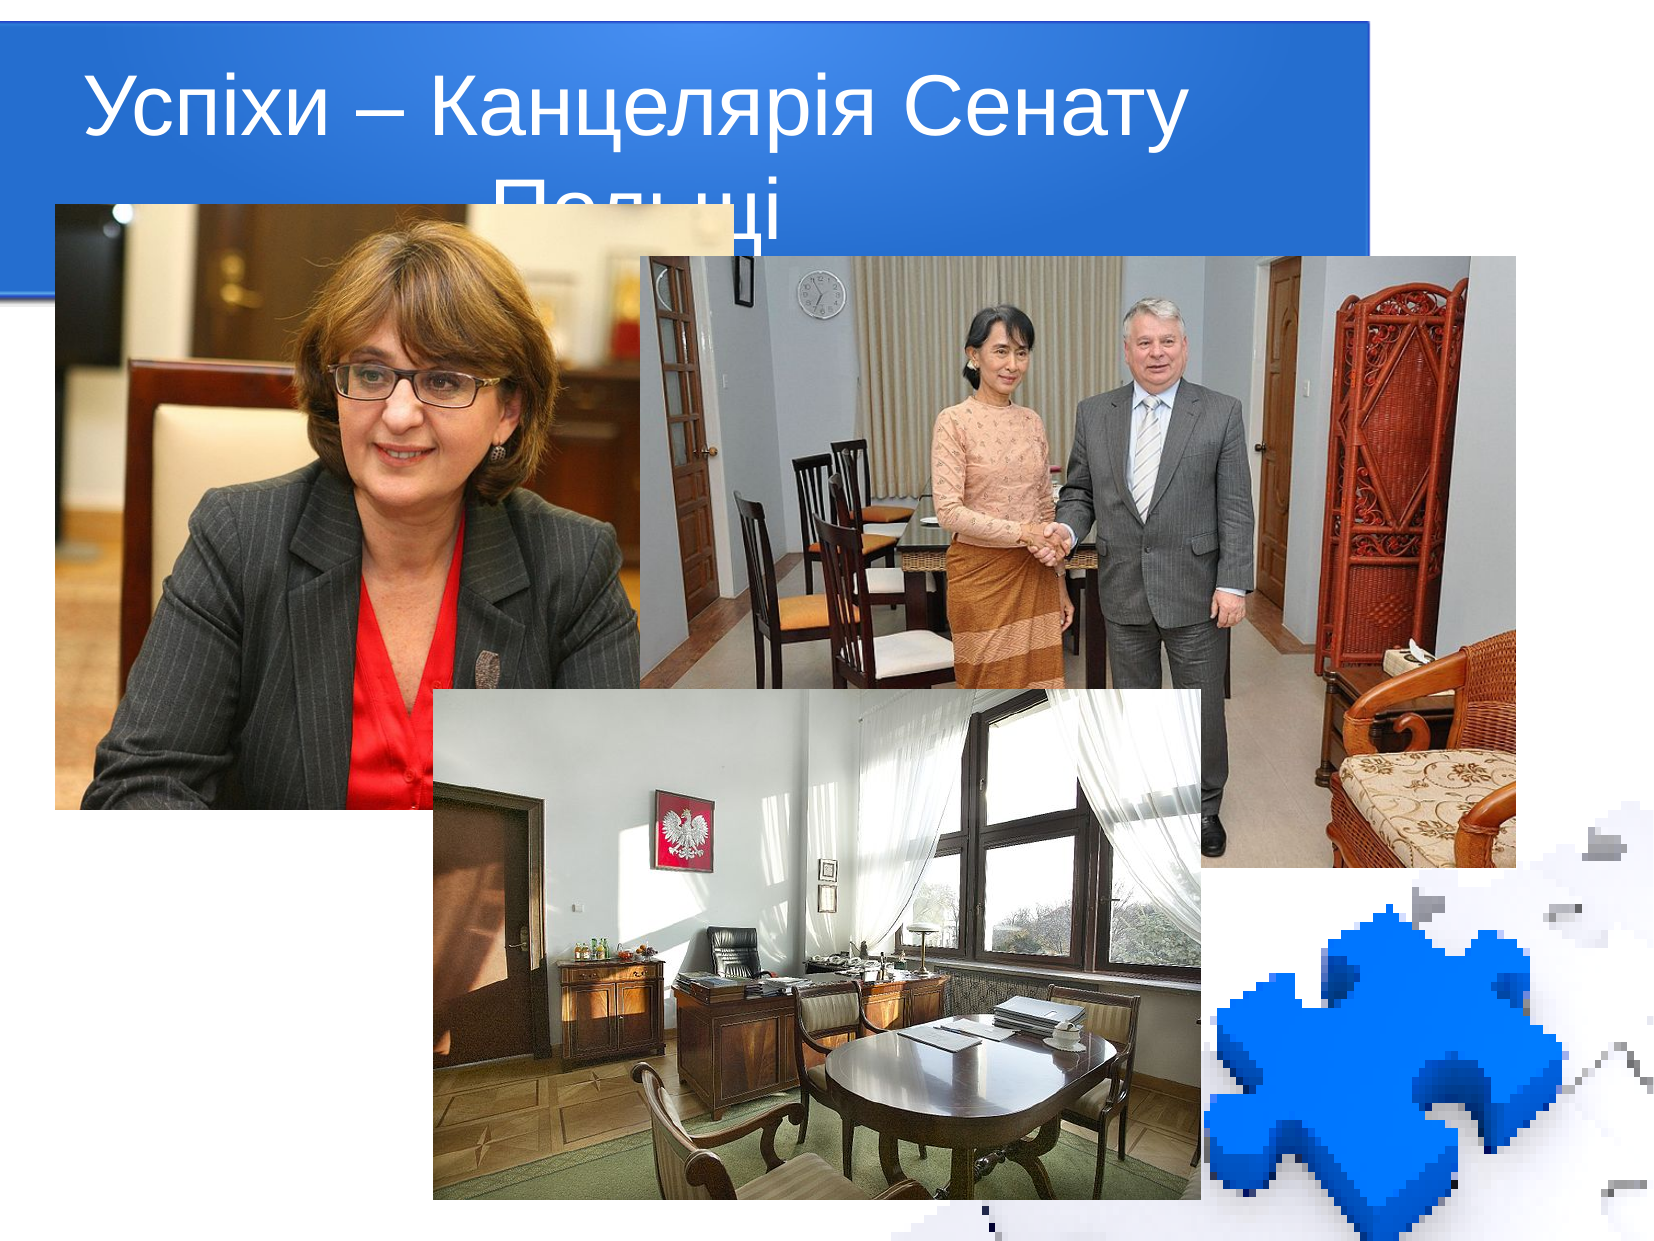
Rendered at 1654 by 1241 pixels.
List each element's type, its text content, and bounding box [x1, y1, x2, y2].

picture [55, 204, 1516, 1201]
title Успіхи – Канцелярія Сенату Польщі [0, 49, 1273, 257]
